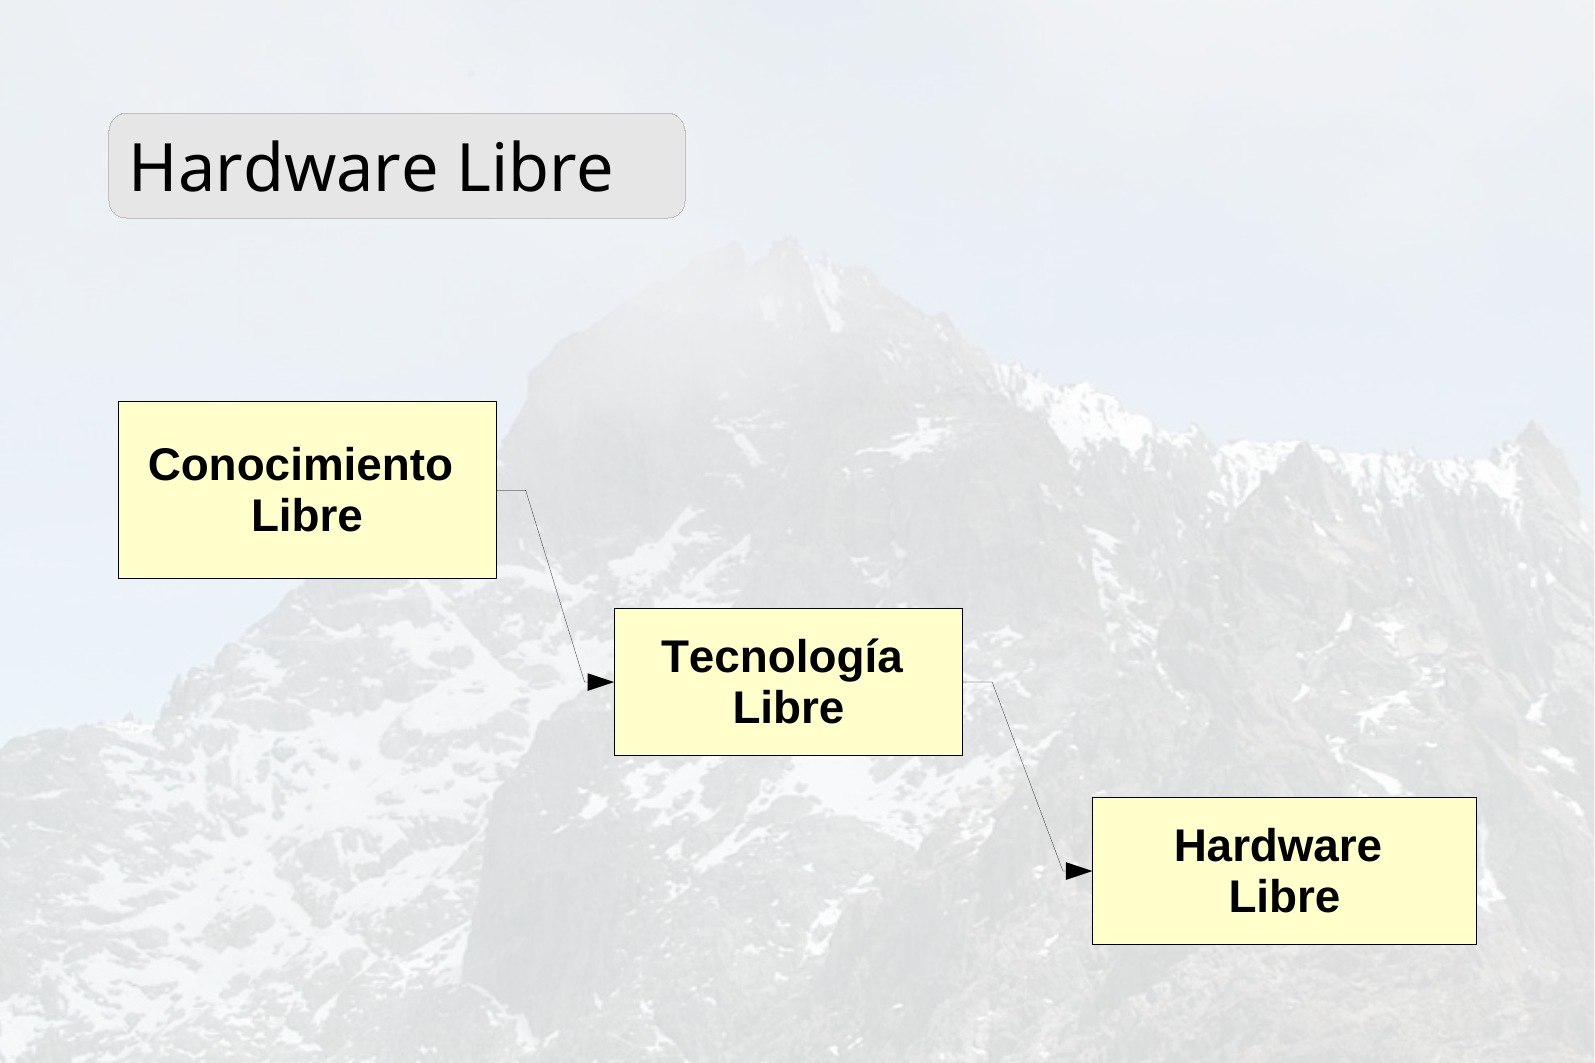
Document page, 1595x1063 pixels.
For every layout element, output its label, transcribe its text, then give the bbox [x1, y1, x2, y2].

text_box Hardware Libre [108, 113, 686, 219]
text_box Tecnología Libre [614, 608, 963, 756]
text_box Hardware Libre [1092, 797, 1477, 945]
text_box Conocimiento Libre [118, 401, 497, 579]
